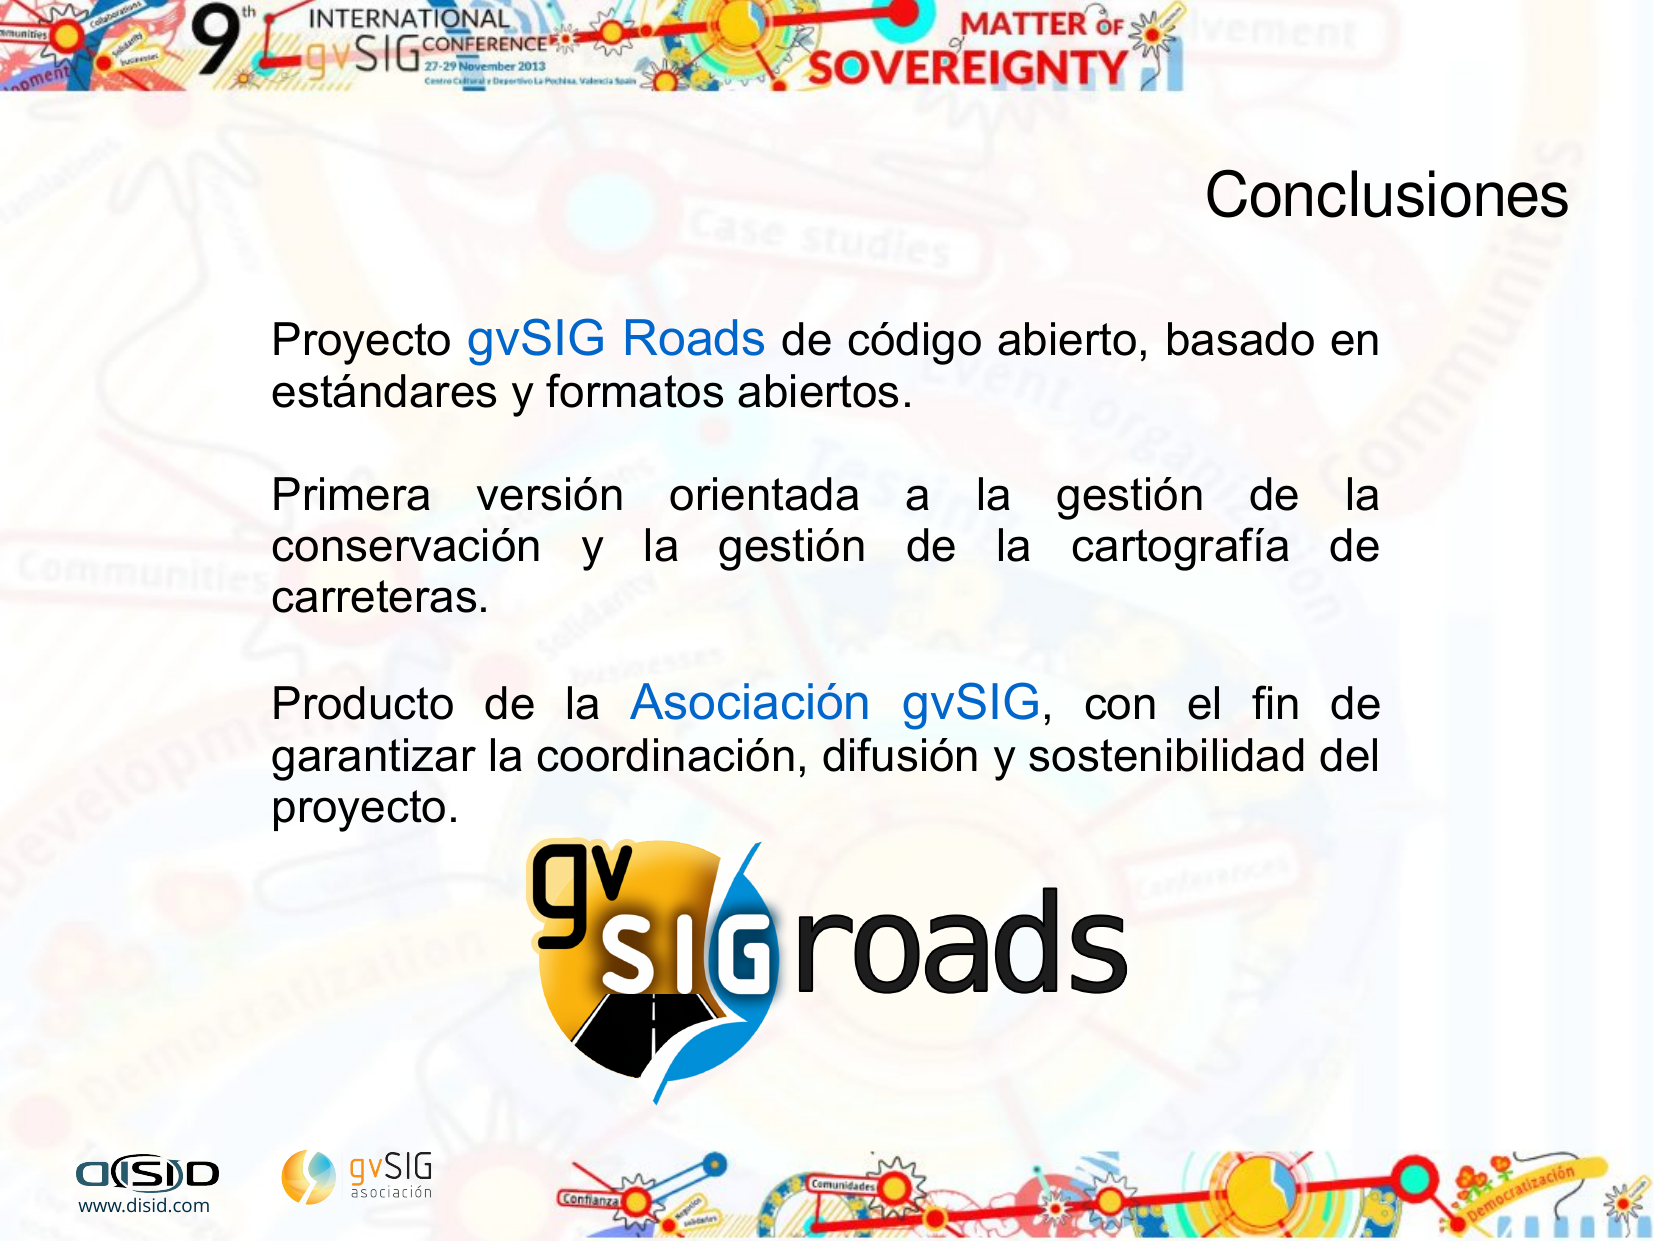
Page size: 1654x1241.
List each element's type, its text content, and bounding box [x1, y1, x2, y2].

list Proyecto gvSIG Roads de código abierto, basado en estándares y formatos abiertos. Primera versión orientada a la gestión de la conservación y la gestión de la cartografía de carreteras. Producto de la Asociación gvSIG, con el fin de garantizar la coordinación, difusión y sostenibilidad del proyecto. [271, 310, 1382, 848]
title Conclusiones [82, 90, 1571, 298]
picture [0, 0, 1654, 1241]
